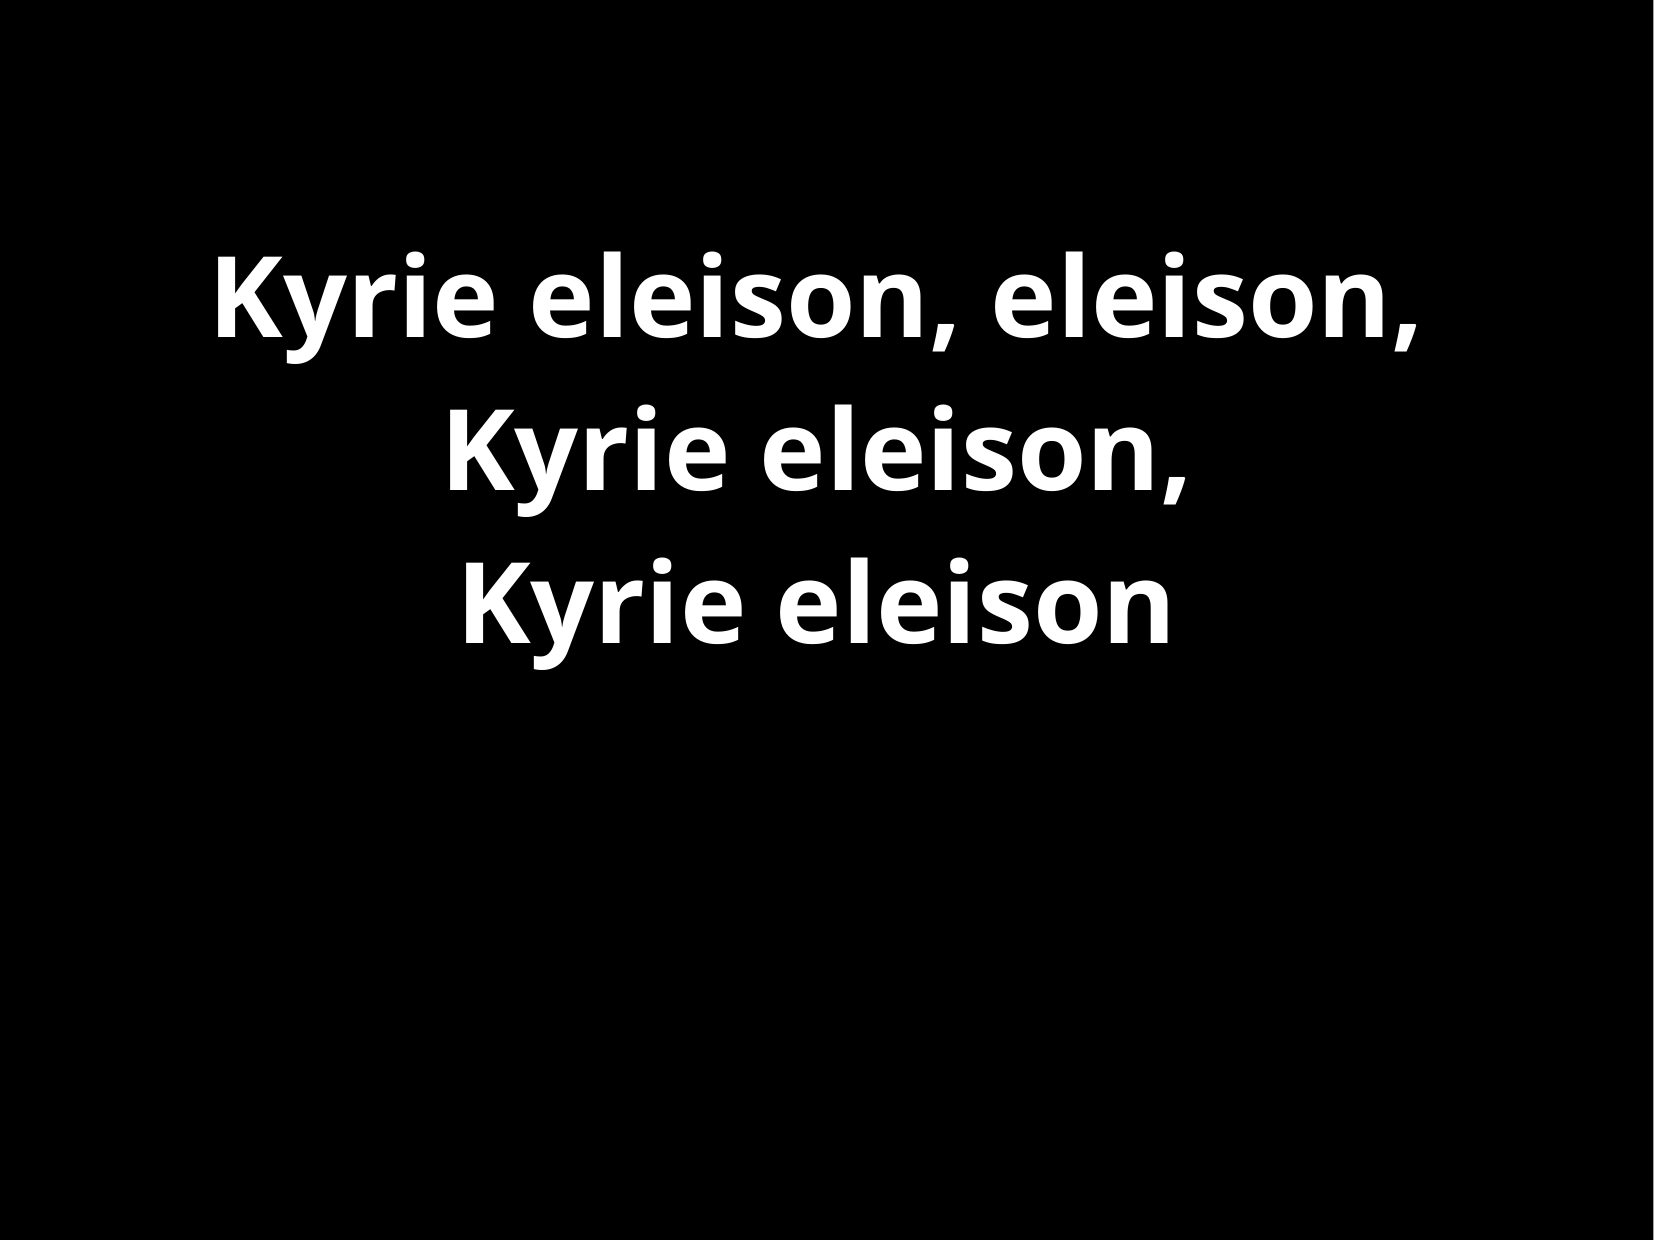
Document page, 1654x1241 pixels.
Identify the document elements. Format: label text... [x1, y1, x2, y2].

subtitle Kyrie eleison, eleison, Kyrie eleison, Kyrie eleison [141, 43, 1492, 1004]
